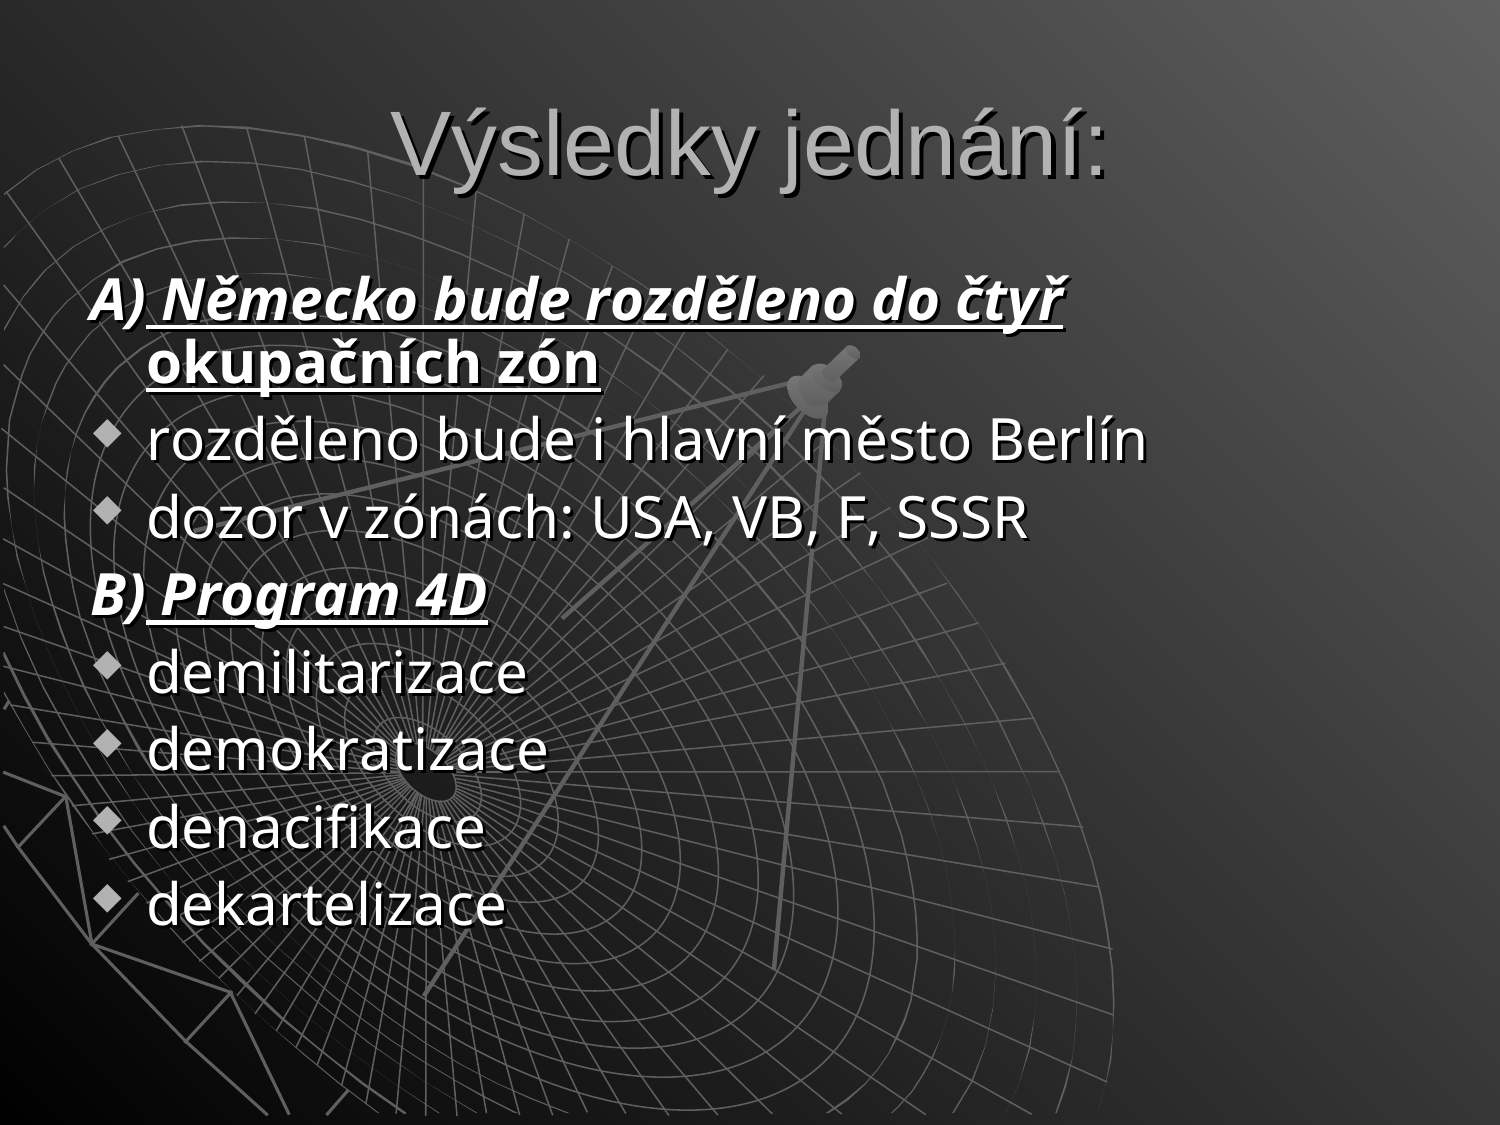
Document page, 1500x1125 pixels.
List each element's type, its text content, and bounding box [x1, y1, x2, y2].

title Výsledky jednání: [75, 45, 1426, 233]
list A) Německo bude rozděleno do čtyř okupačních zón rozděleno bude i hlavní město Berlín dozor v zónách: USA, VB, F, SSSR B) Program 4D demilitarizace demokratizace denacifikace dekartelizace [75, 262, 1426, 1024]
